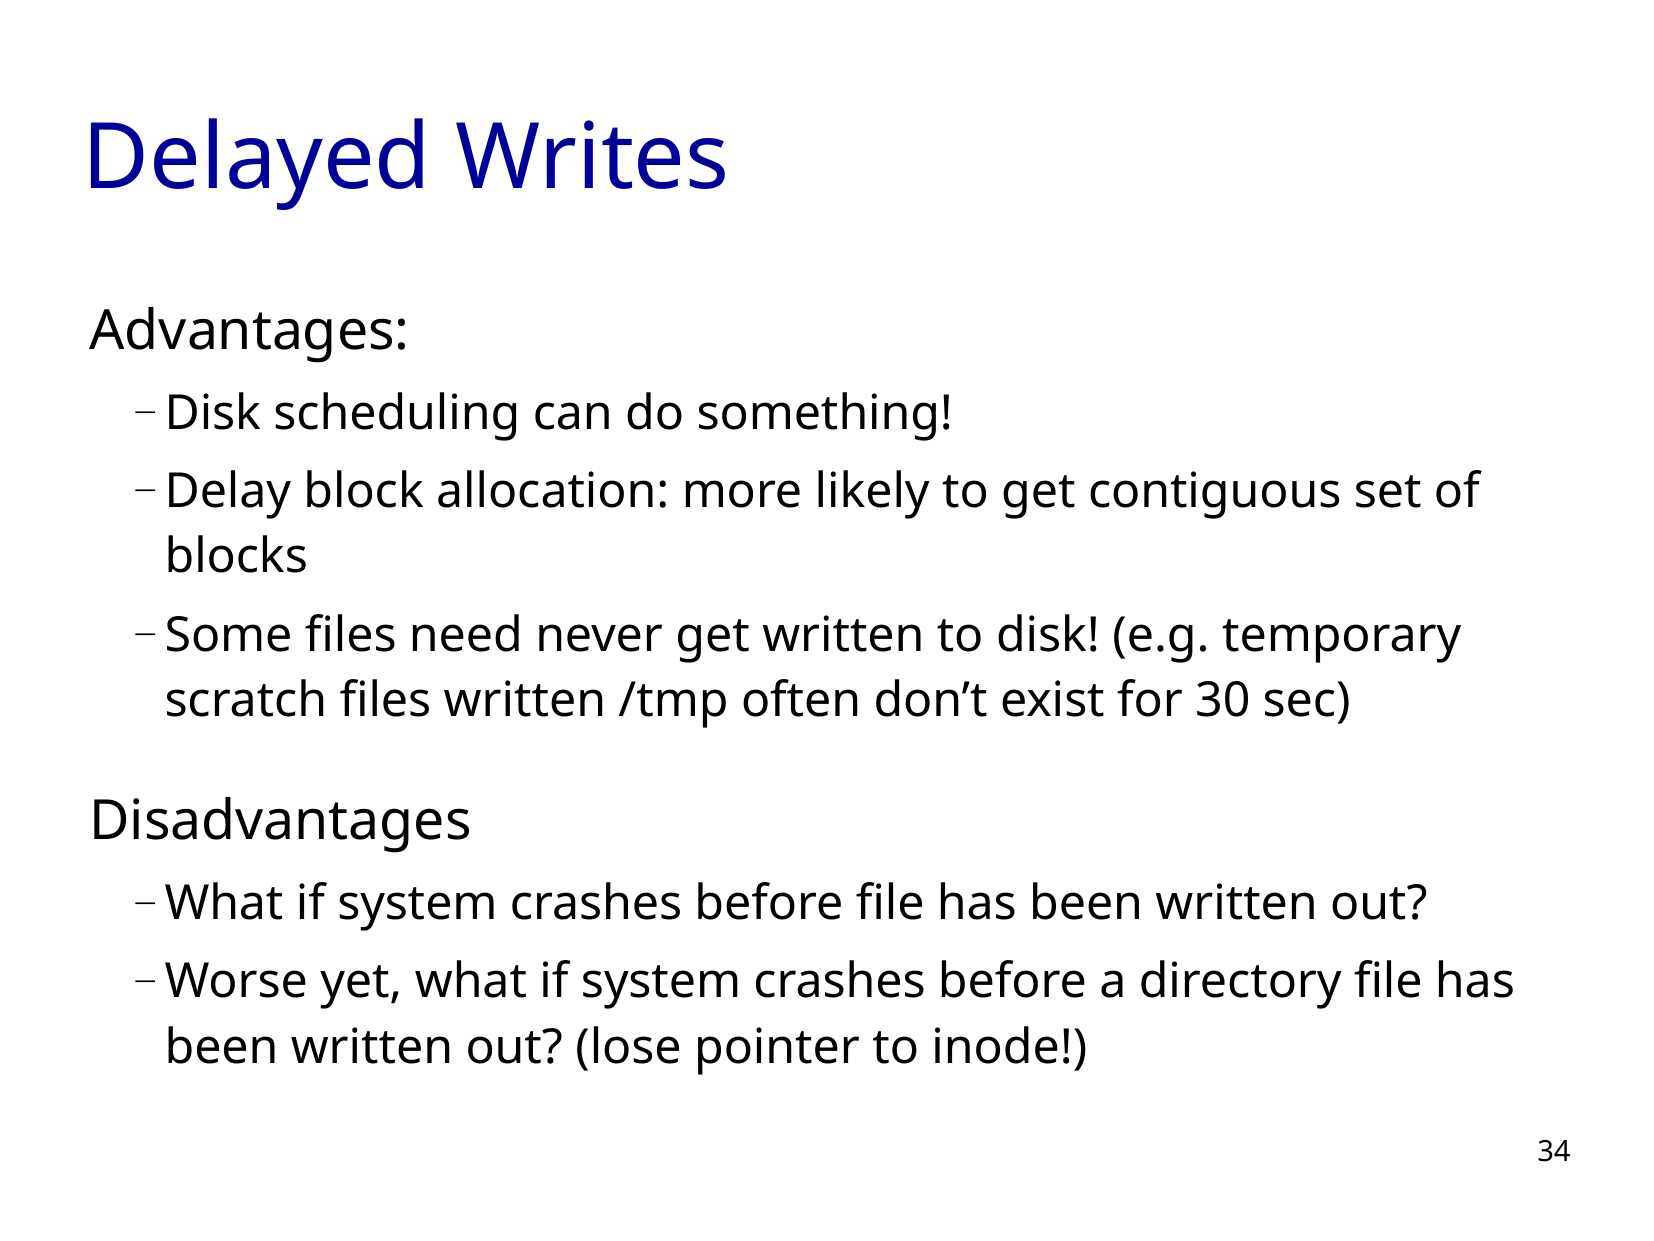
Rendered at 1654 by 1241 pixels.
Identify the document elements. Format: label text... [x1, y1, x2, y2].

title Delayed Writes [82, 49, 1571, 257]
list Advantages: Disk scheduling can do something! Delay block allocation: more likely to get contiguous set of blocks Some files need never get written to disk! (e.g. temporary scratch files written /tmp often don’t exist for 30 sec) Disadvantages What if system crashes before file has been written out? Worse yet, what if system crashes before a directory file has been written out? (lose pointer to inode!) [60, 290, 1571, 1096]
